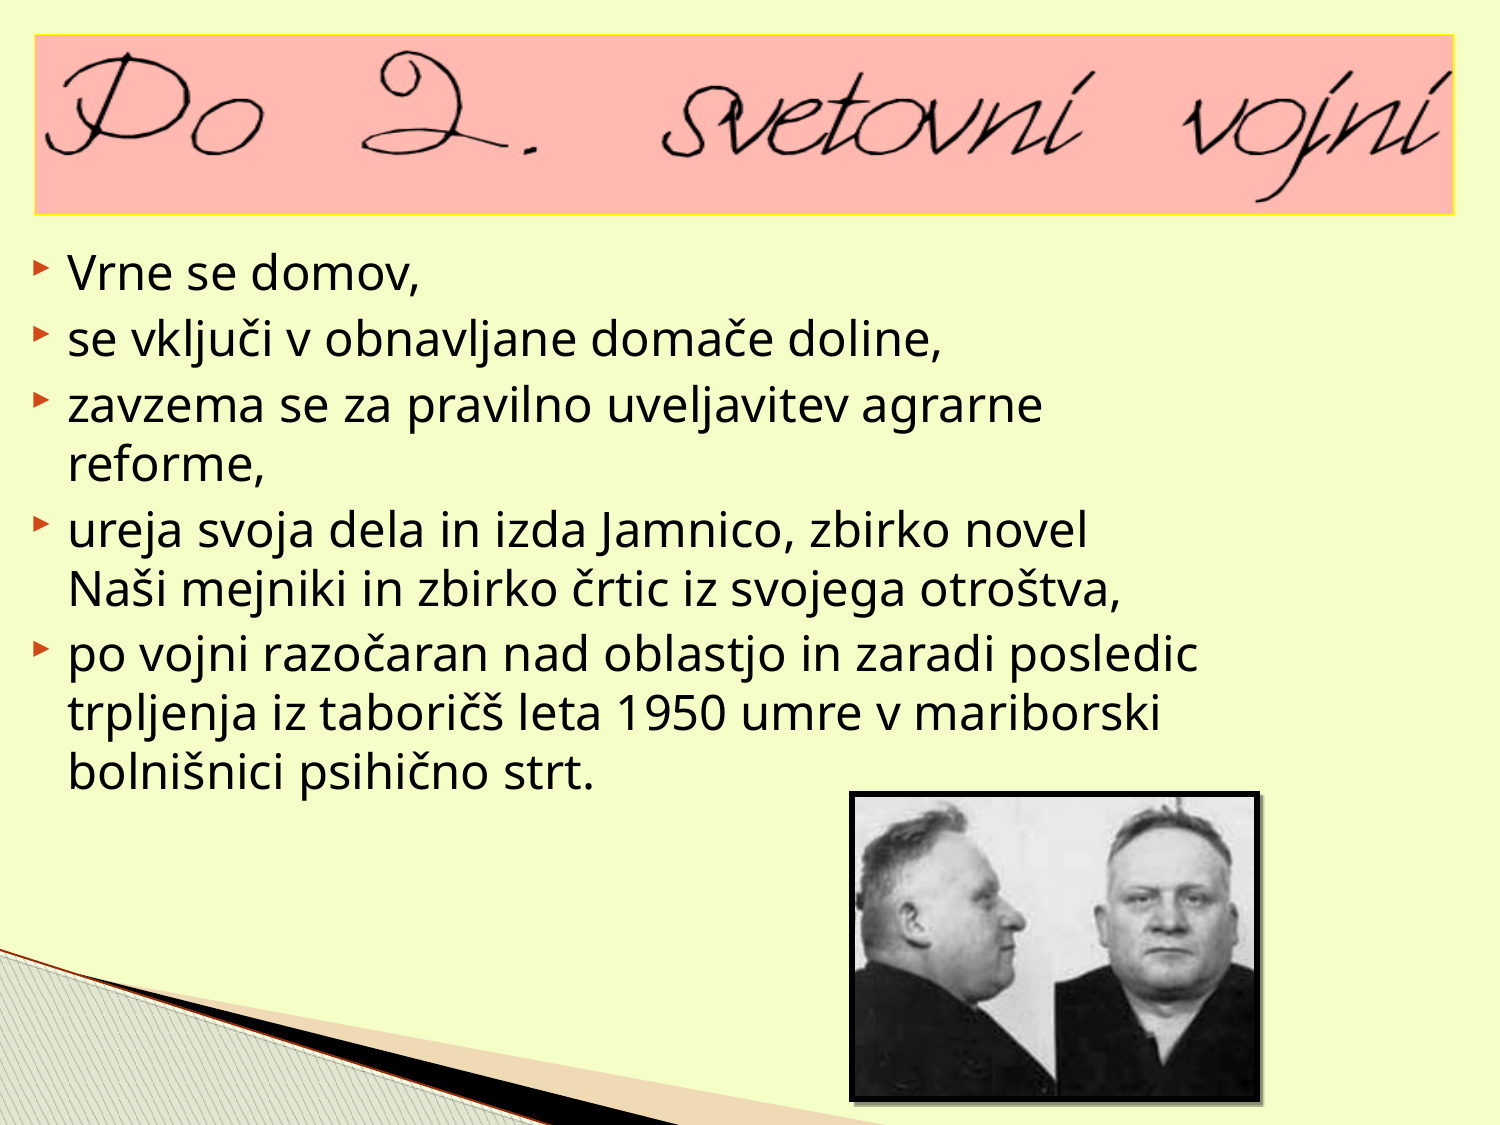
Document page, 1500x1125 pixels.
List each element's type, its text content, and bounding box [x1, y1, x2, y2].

picture [35, 35, 1454, 215]
picture [855, 796, 1254, 1096]
list Vrne se domov, se vključi v obnavljane domače doline, zavzema se za pravilno uveljavitev agrarne reforme, ureja svoja dela in izda Jamnico, zbirko novel Naši mejniki in zbirko črtic iz svojega otroštva, po vojni razočaran nad oblastjo in zaradi posledic trpljenja iz taboričš leta 1950 umre v mariborski bolnišnici psihično strt. [0, 234, 1219, 812]
